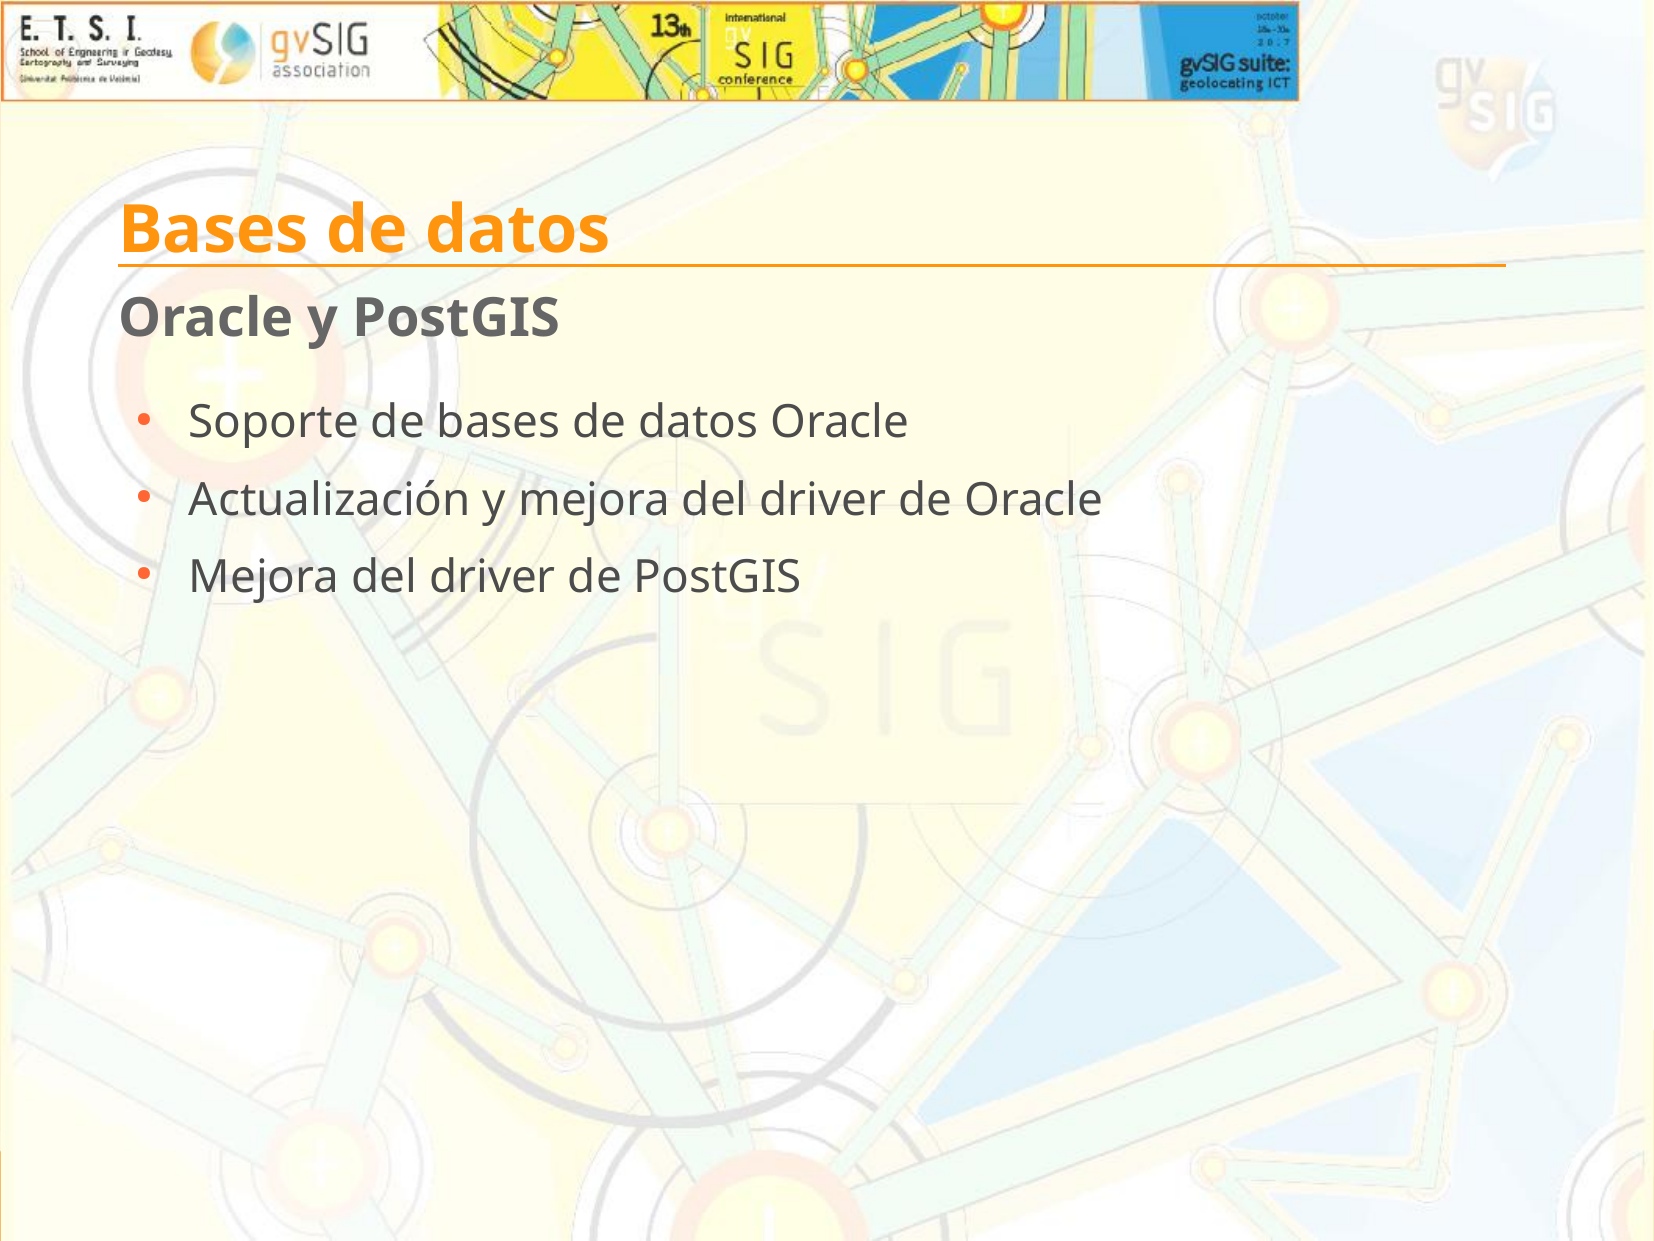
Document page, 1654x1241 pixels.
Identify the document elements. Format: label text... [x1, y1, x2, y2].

title Bases de datos [118, 177, 1607, 276]
text_box Oracle y PostGIS [118, 276, 791, 355]
picture [0, 0, 1654, 1241]
list Soporte de bases de datos Oracle Actualización y mejora del driver de Oracle Mejora del driver de PostGIS [118, 311, 1506, 1093]
